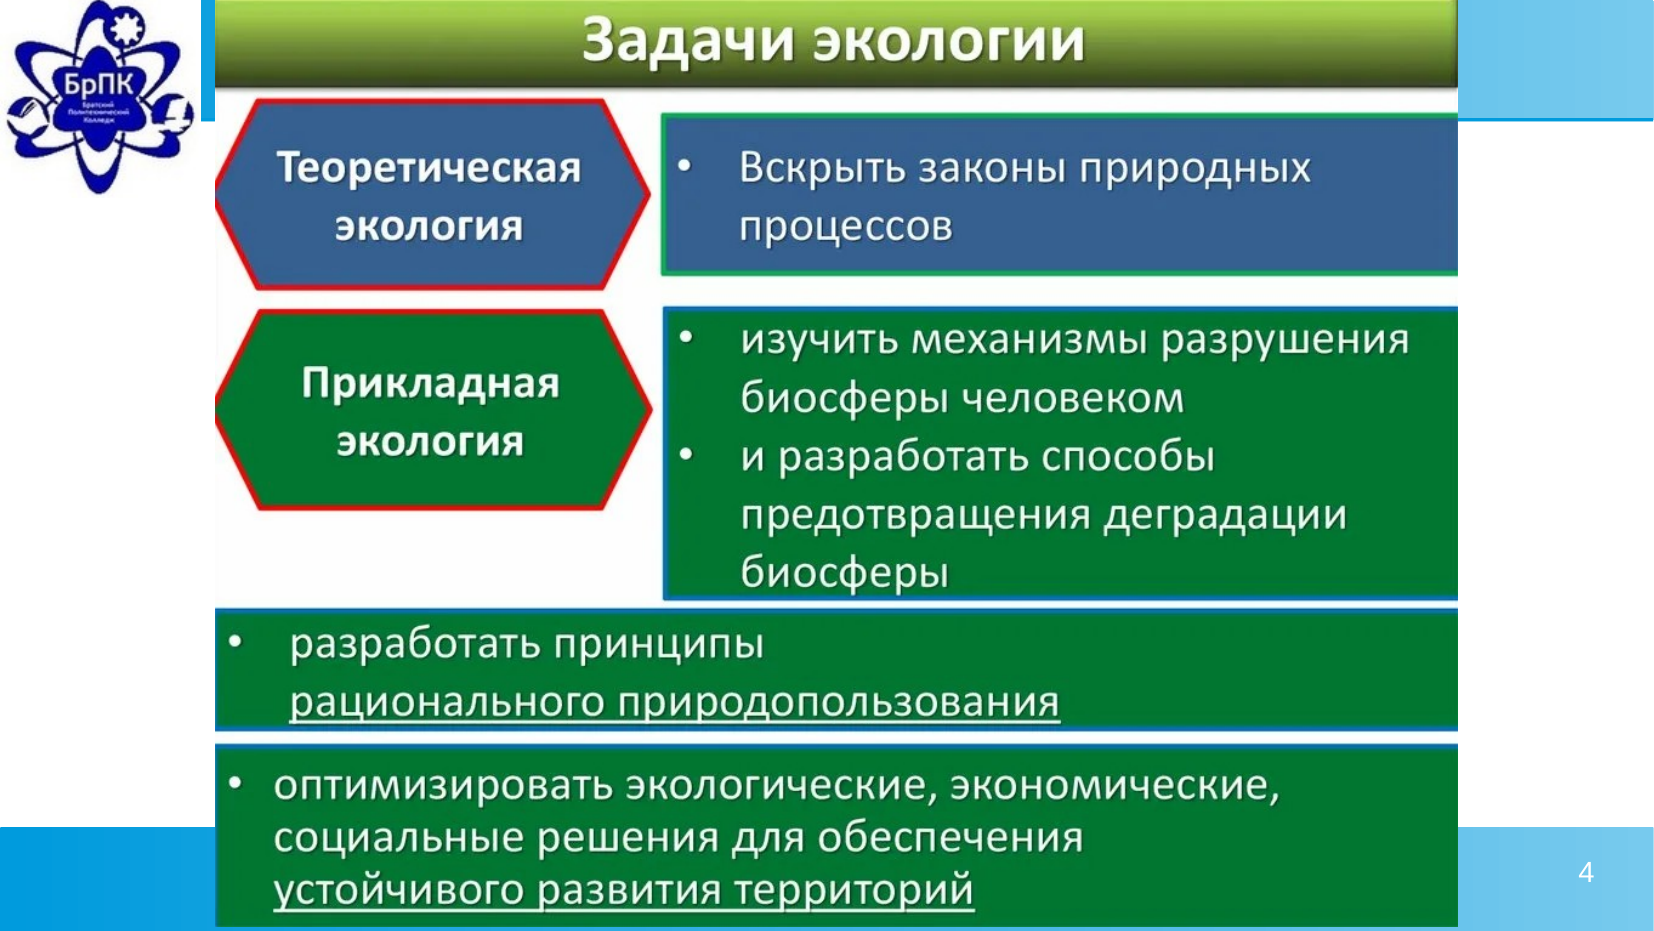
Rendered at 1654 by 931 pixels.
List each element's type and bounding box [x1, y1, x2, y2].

picture [215, 0, 1458, 747]
picture [215, 749, 1458, 927]
picture [0, 0, 201, 198]
